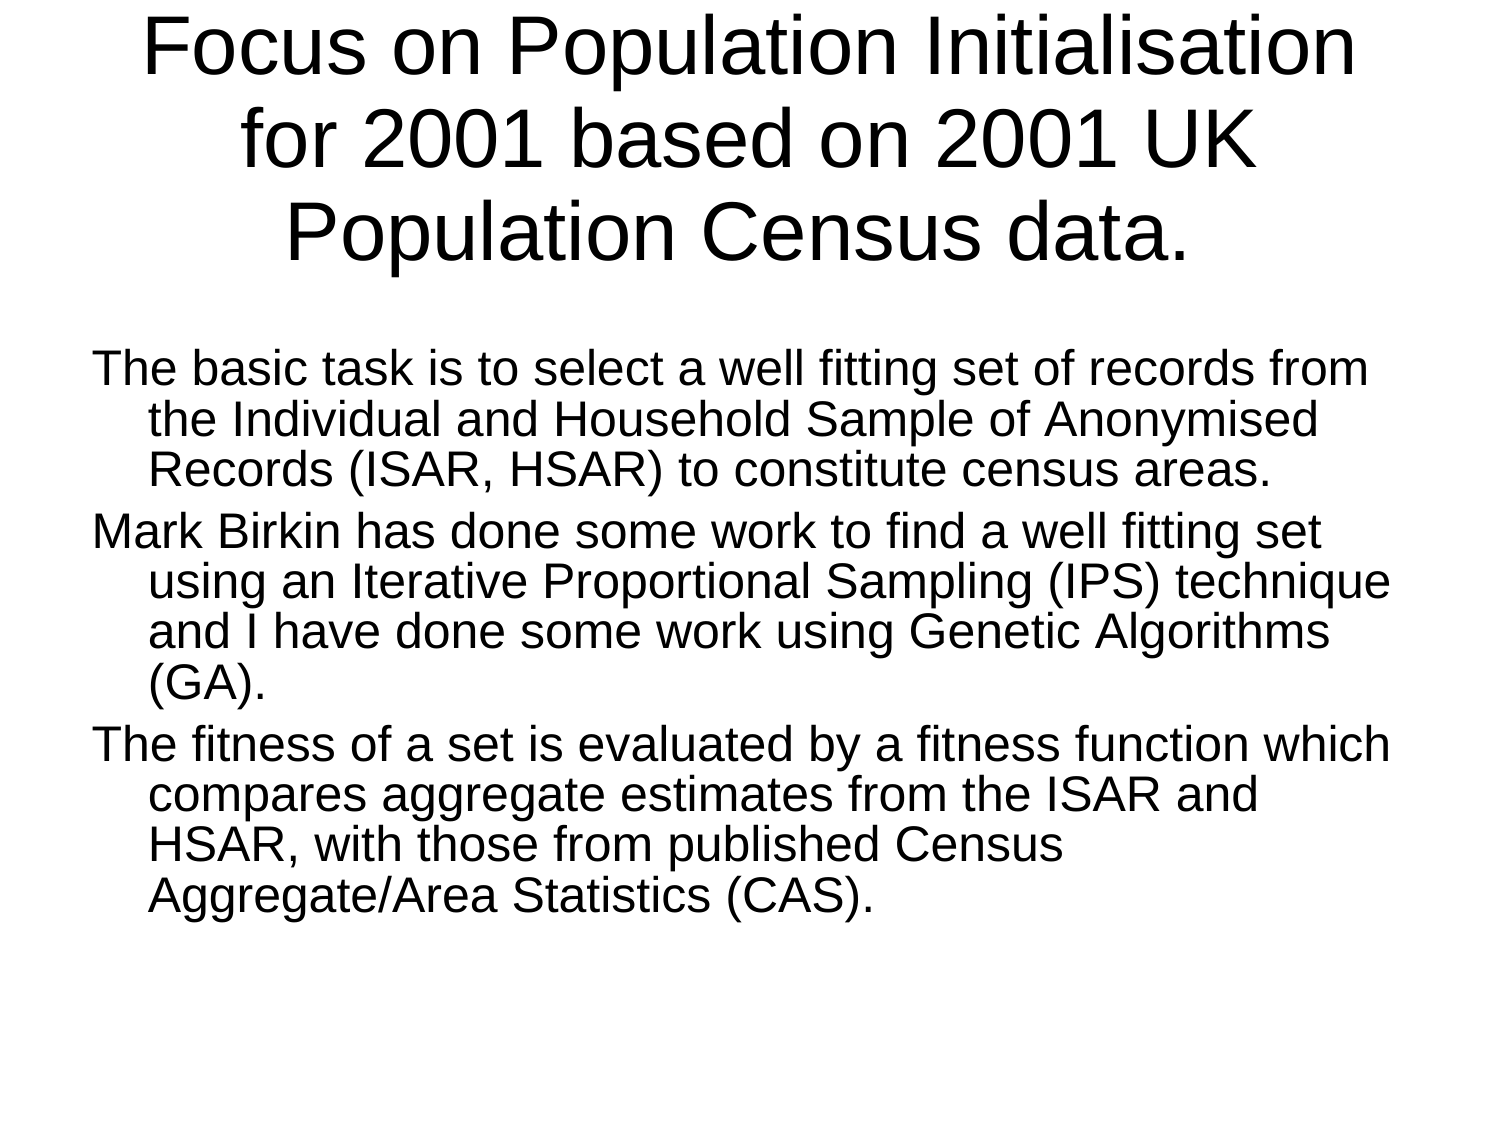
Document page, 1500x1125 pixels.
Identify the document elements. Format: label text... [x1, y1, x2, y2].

list The basic task is to select a well fitting set of records from the Individual and Household Sample of Anonymised Records (ISAR, HSAR) to constitute census areas. Mark Birkin has done some work to find a well fitting set using an Iterative Proportional Sampling (IPS) technique and I have done some work using Genetic Algorithms (GA). The fitness of a set is evaluated by a fitness function which compares aggregate estimates from the ISAR and HSAR, with those from published Census Aggregate/Area Statistics (CAS). [76, 338, 1427, 1081]
title Focus on Population Initialisation for 2001 based on 2001 UK Population Census data. [75, 0, 1426, 297]
